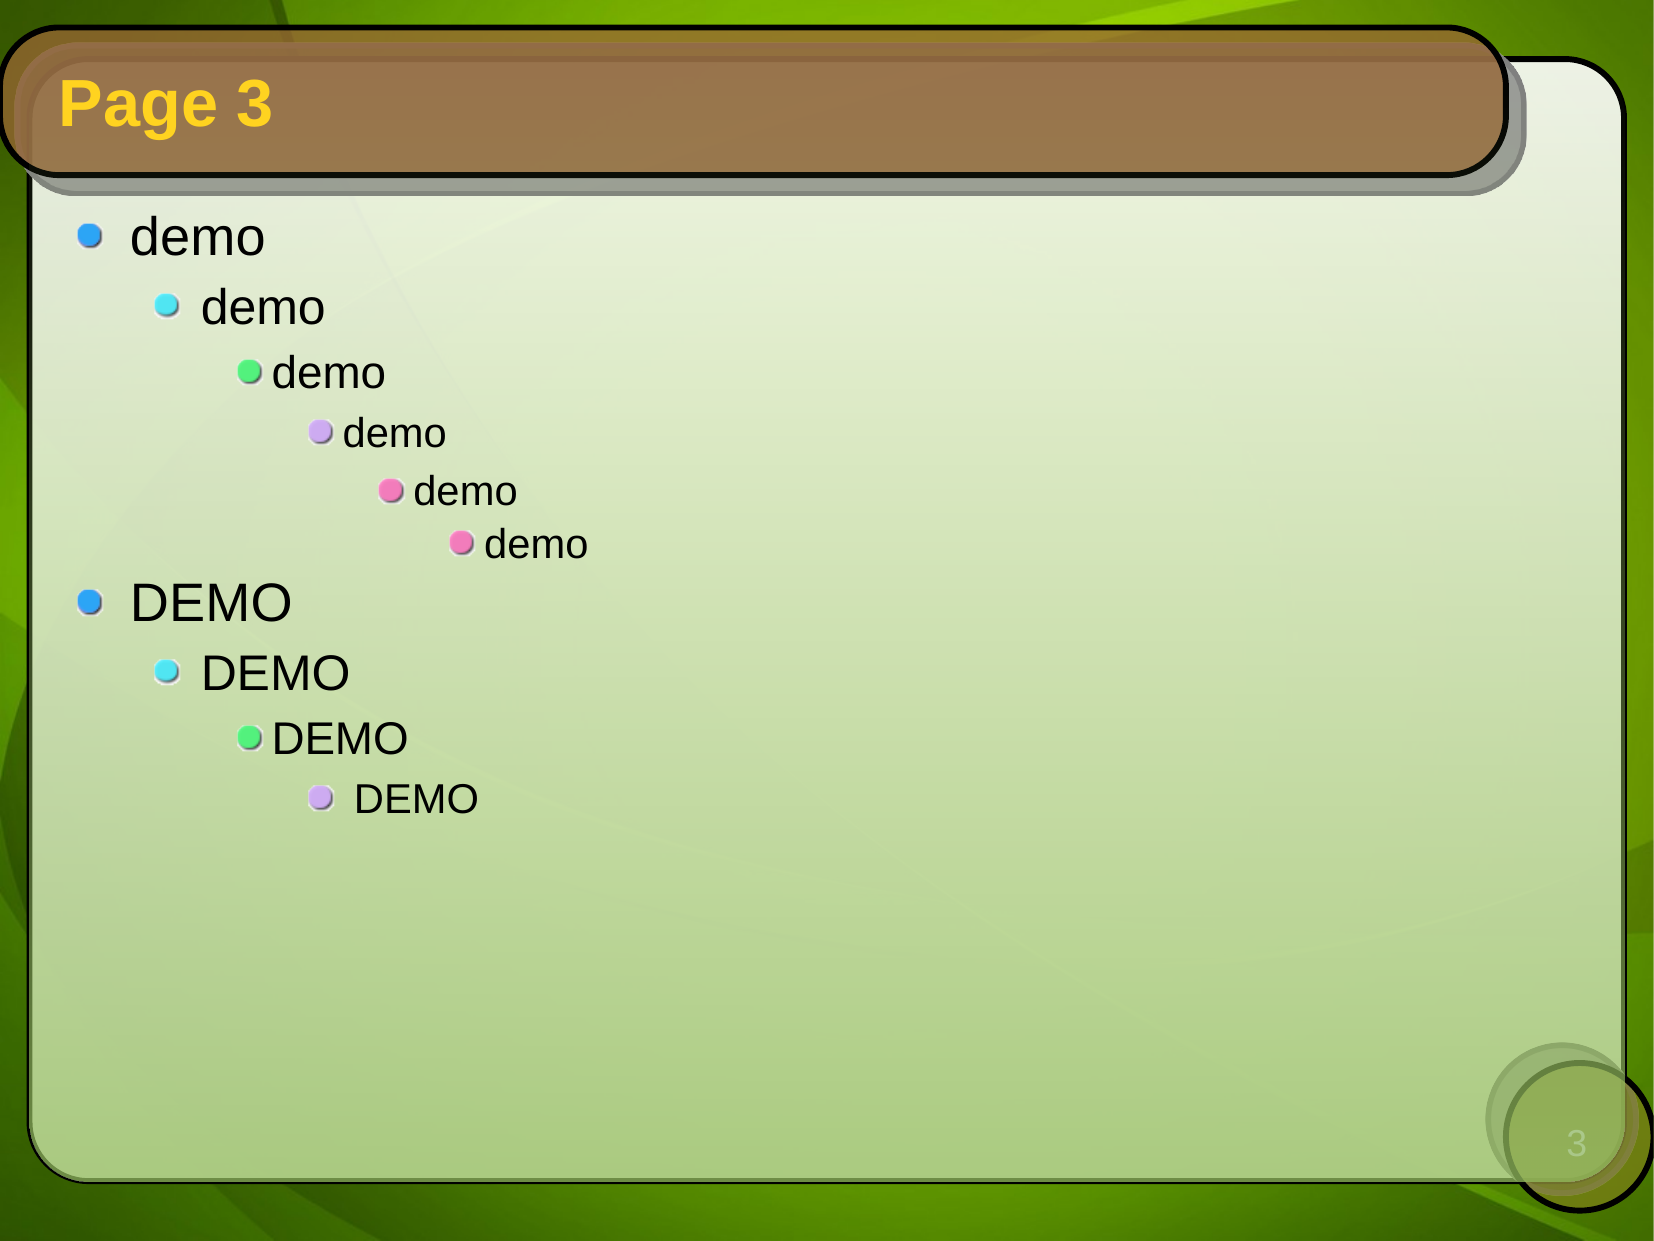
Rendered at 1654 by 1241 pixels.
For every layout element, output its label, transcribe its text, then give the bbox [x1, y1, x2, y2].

text_box [29, 59, 1625, 1182]
picture [0, 0, 1654, 1114]
title Page 3 [59, 29, 1447, 178]
list demo demo demo demo demo demo DEMO DEMO DEMO DEMO [59, 206, 1595, 1152]
picture [0, 138, 1654, 1241]
